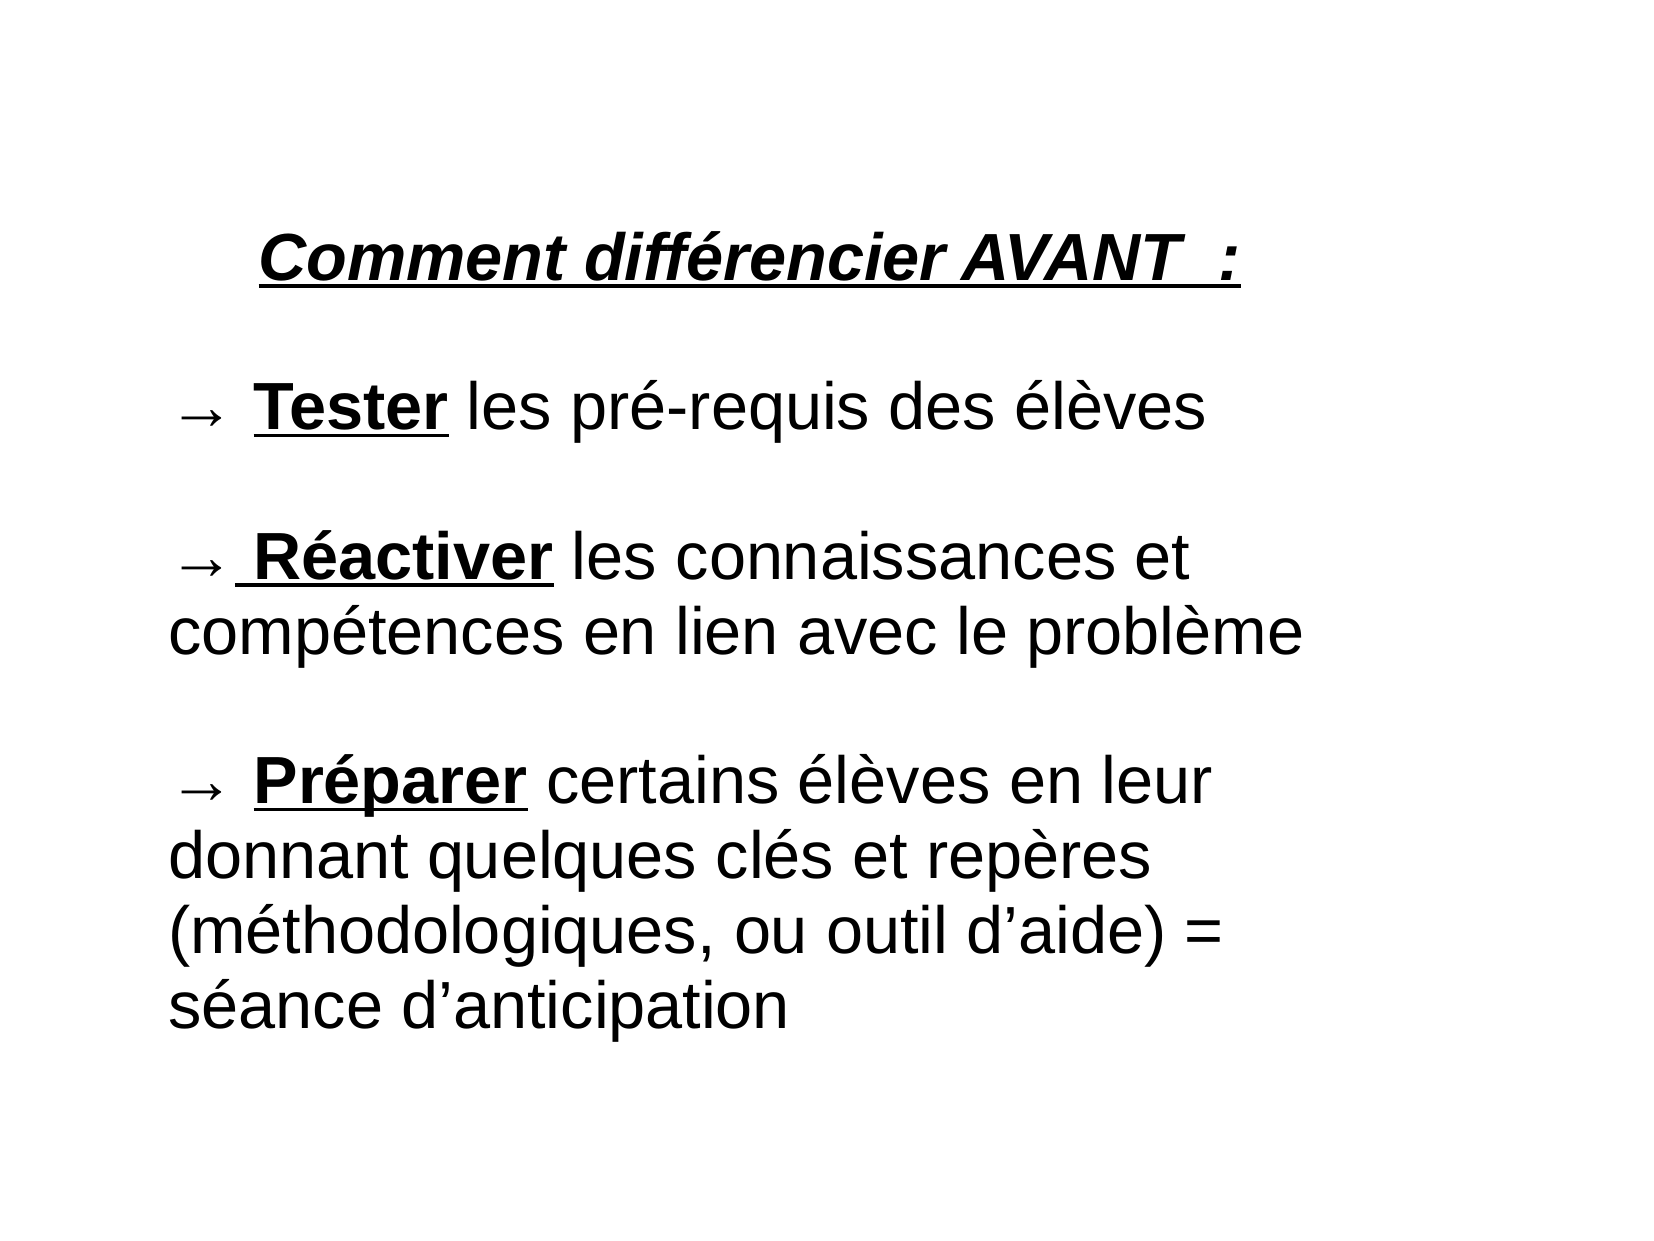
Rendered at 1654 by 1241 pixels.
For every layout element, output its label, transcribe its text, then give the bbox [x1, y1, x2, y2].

text_box Comment différencier AVANT : → Tester les pré-requis des élèves → Réactiver les connaissances et compétences en lien avec le problème → Préparer certains élèves en leur donnant quelques clés et repères (méthodologiques, ou outil d’aide) = séance d’anticipation [153, 212, 1347, 1050]
